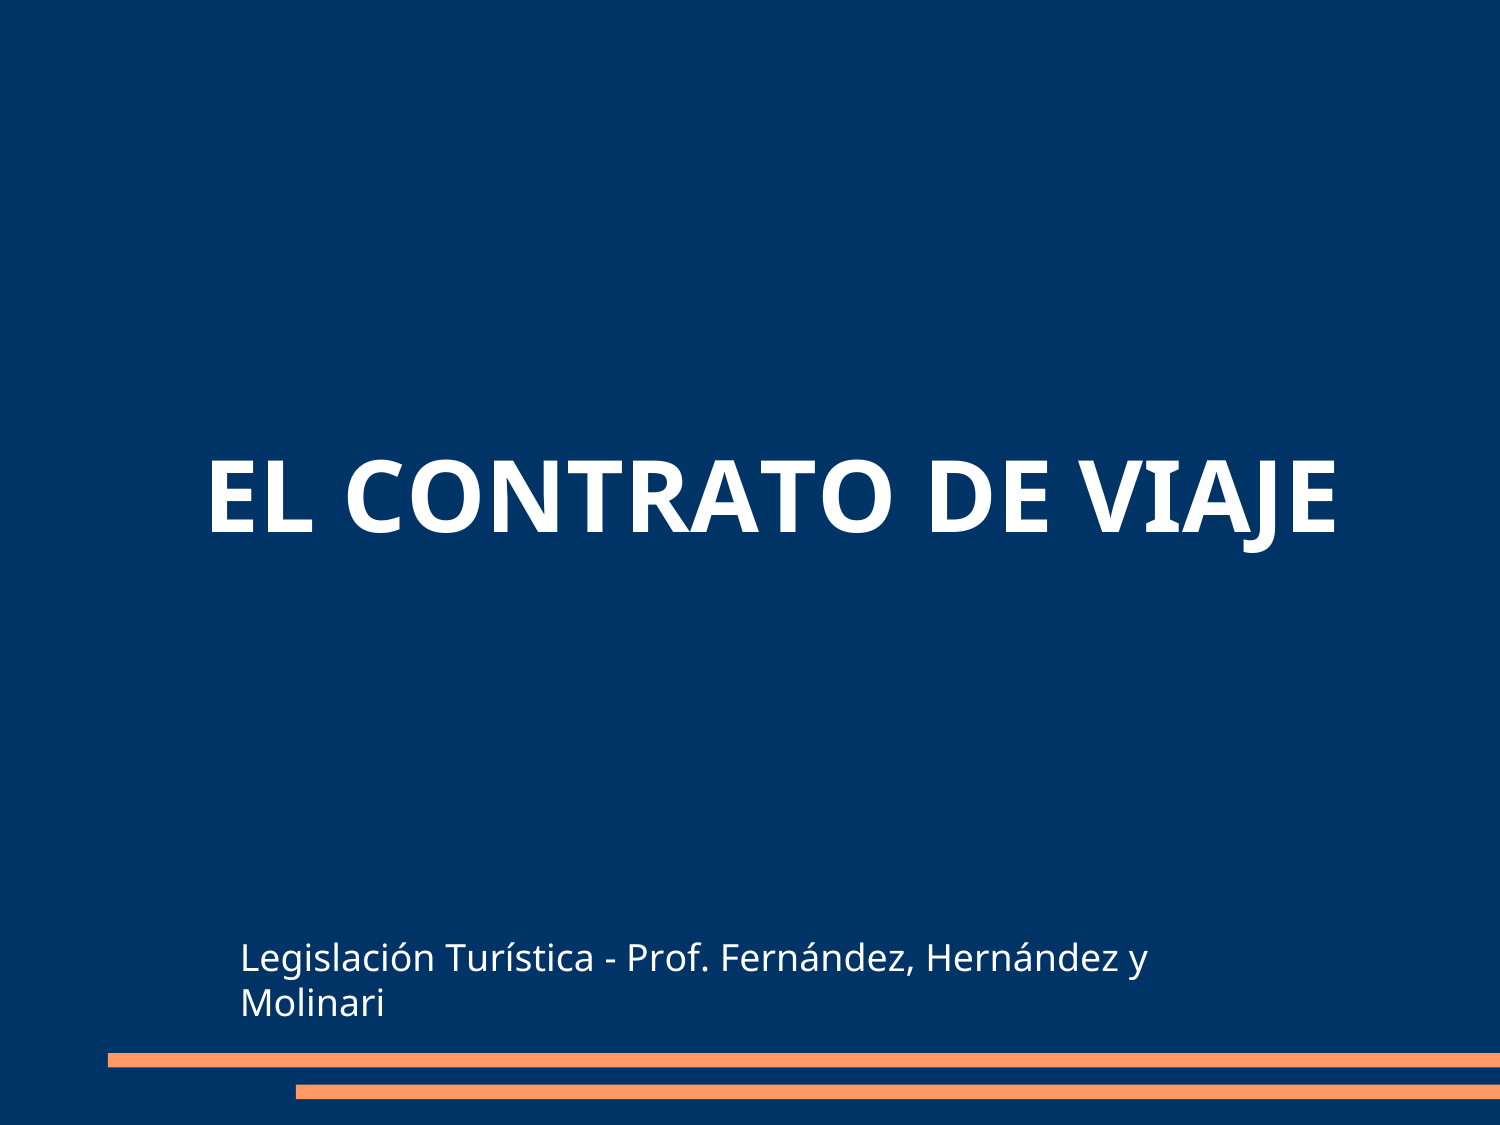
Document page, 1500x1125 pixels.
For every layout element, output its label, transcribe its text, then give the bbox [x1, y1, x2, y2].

footer Legislación Turística - Prof. Fernández, Hernández y Molinari [225, 926, 1175, 987]
title EL CONTRATO DE VIAJE [70, 425, 1421, 662]
subtitle [70, 366, 1394, 650]
